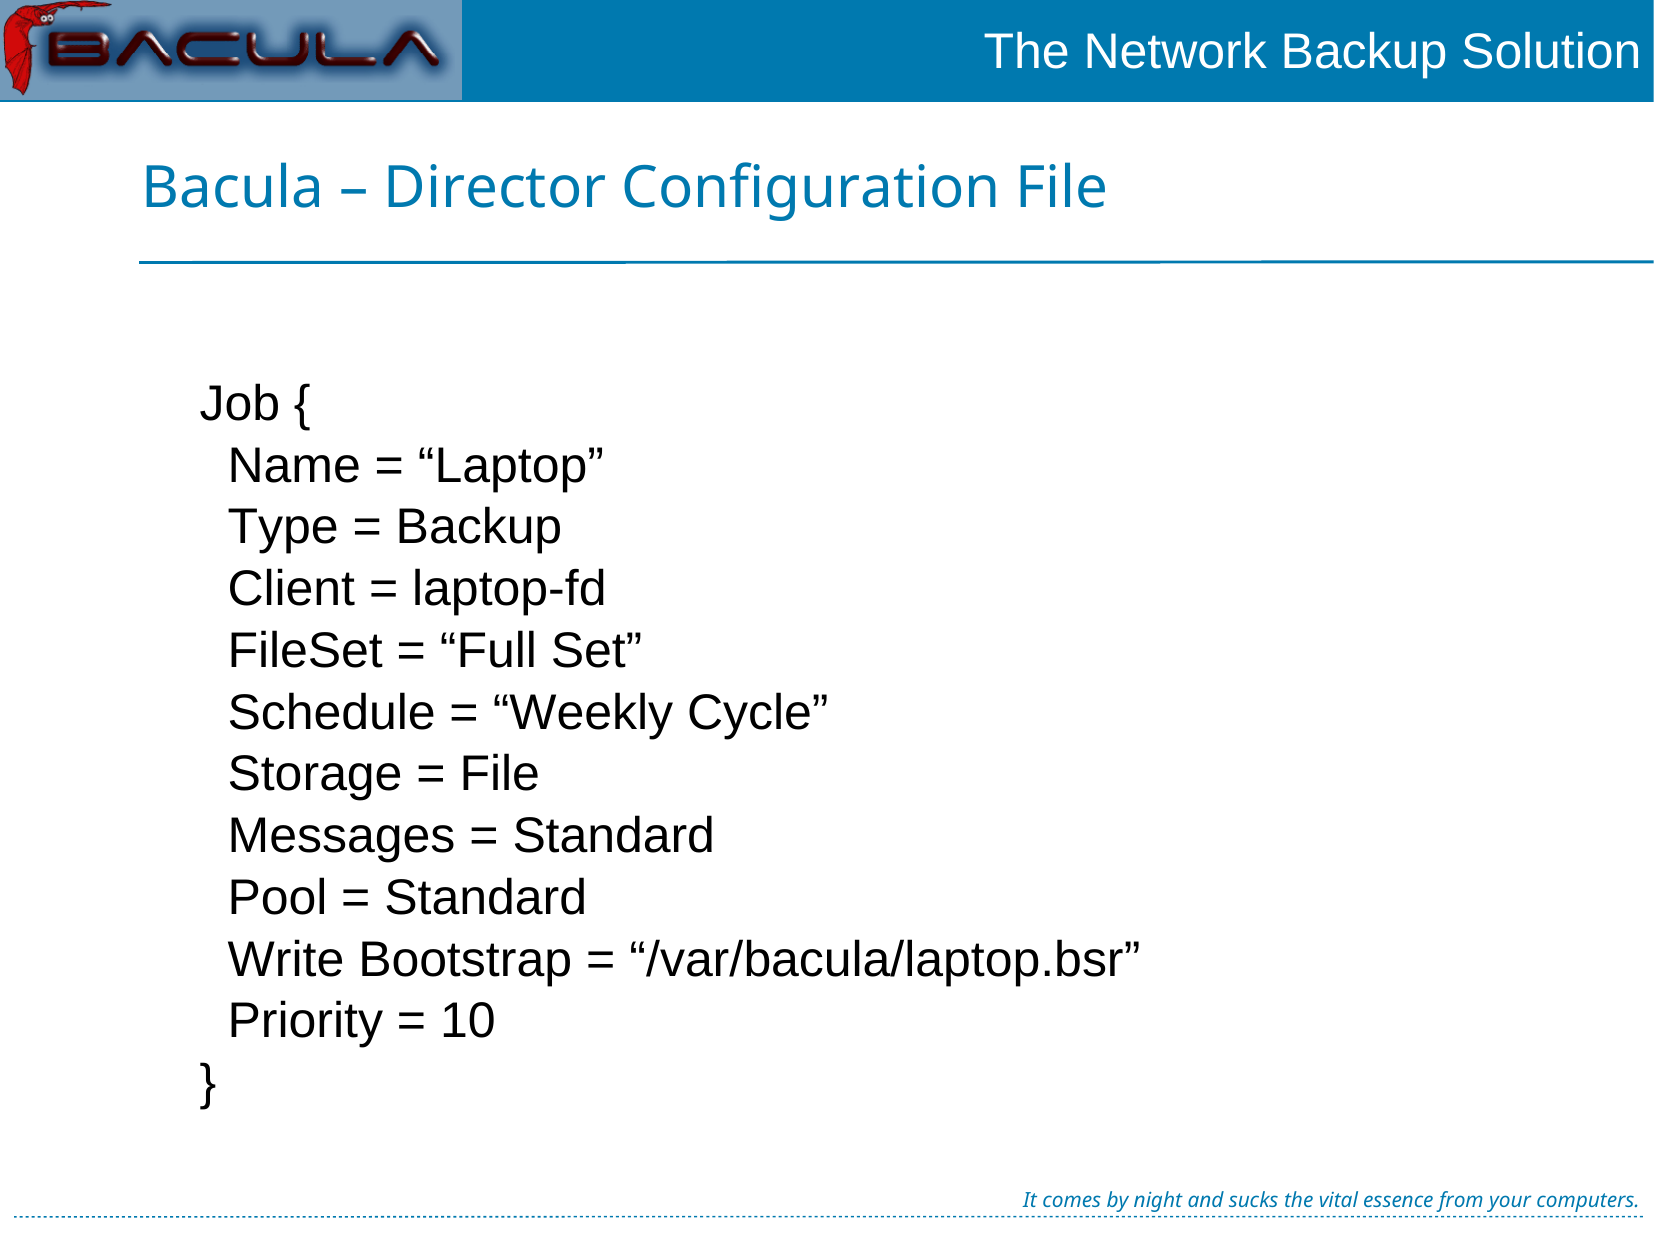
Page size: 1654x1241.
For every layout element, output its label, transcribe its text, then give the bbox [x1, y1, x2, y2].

title Bacula – Director Configuration File [141, 112, 1501, 226]
picture [0, 0, 461, 99]
list Job { Name = “Laptop” Type = Backup Client = laptop-fd FileSet = “Full Set” Schedule = “Weekly Cycle” Storage = File Messages = Standard Pool = Standard Write Bootstrap = “/var/bacula/laptop.bsr” Priority = 10 } [140, 375, 1534, 1127]
